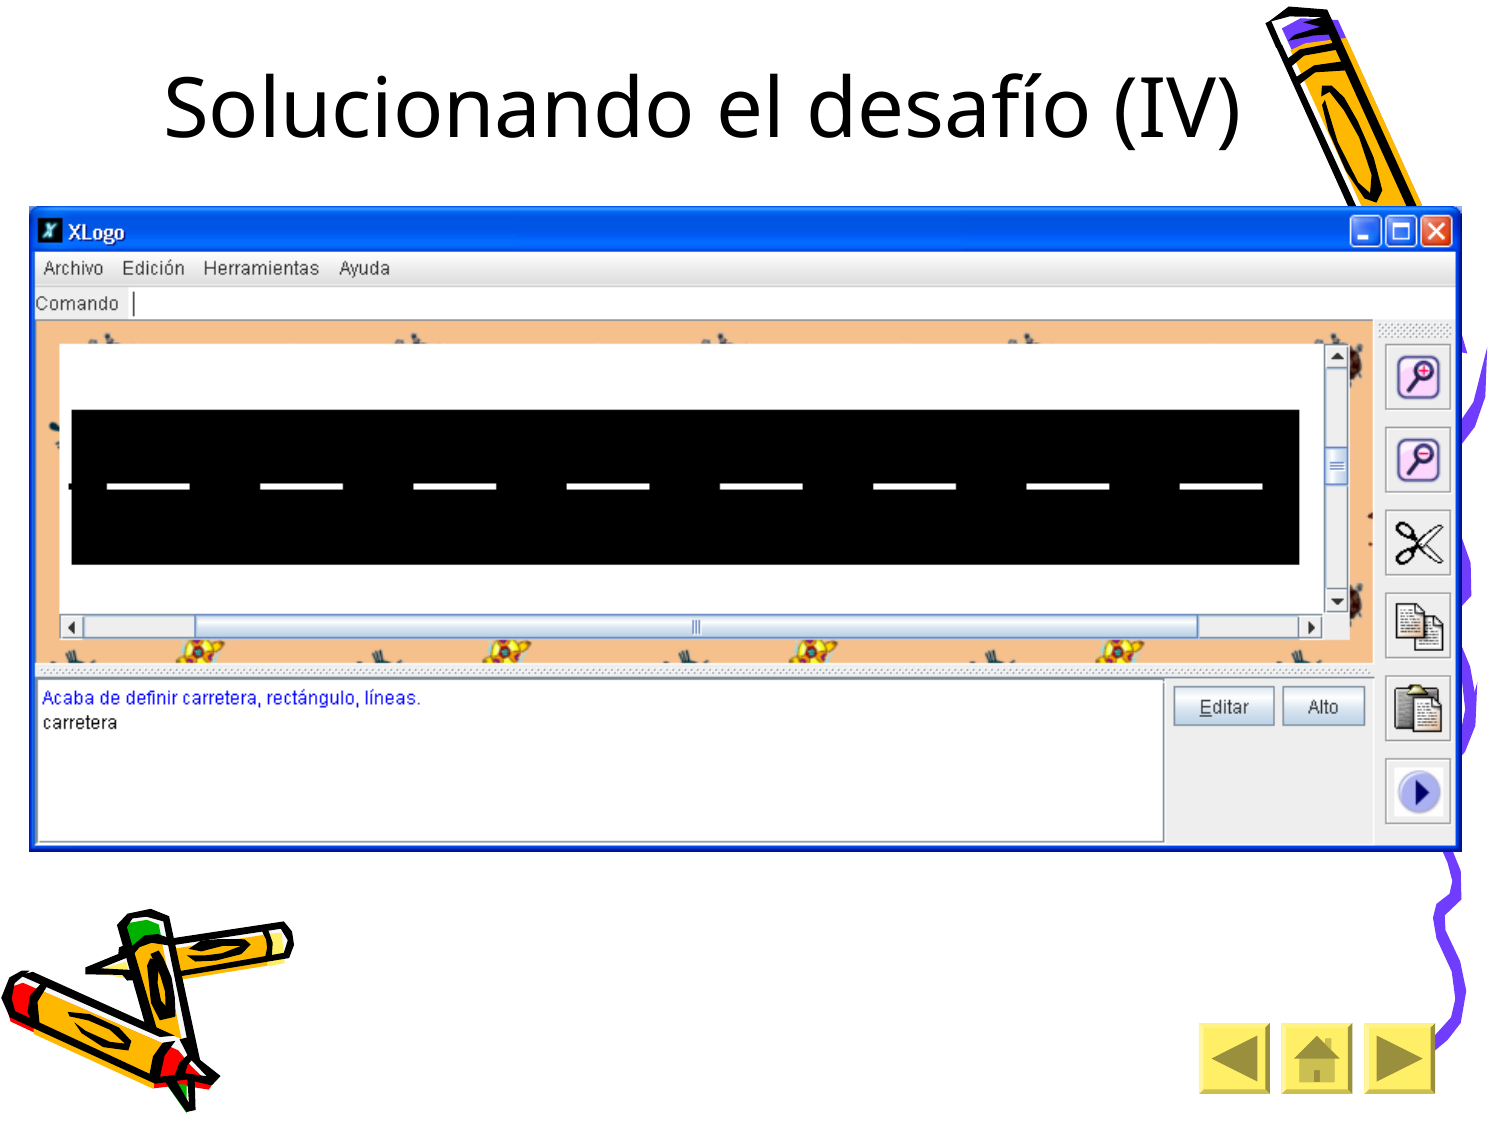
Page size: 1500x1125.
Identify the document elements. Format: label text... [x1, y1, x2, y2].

text_box [1283, 1023, 1353, 1094]
picture [29, 206, 1462, 852]
text_box [1200, 1023, 1270, 1094]
title Solucionando el desafío (IV) [112, 37, 1294, 170]
text_box [1366, 1023, 1436, 1094]
